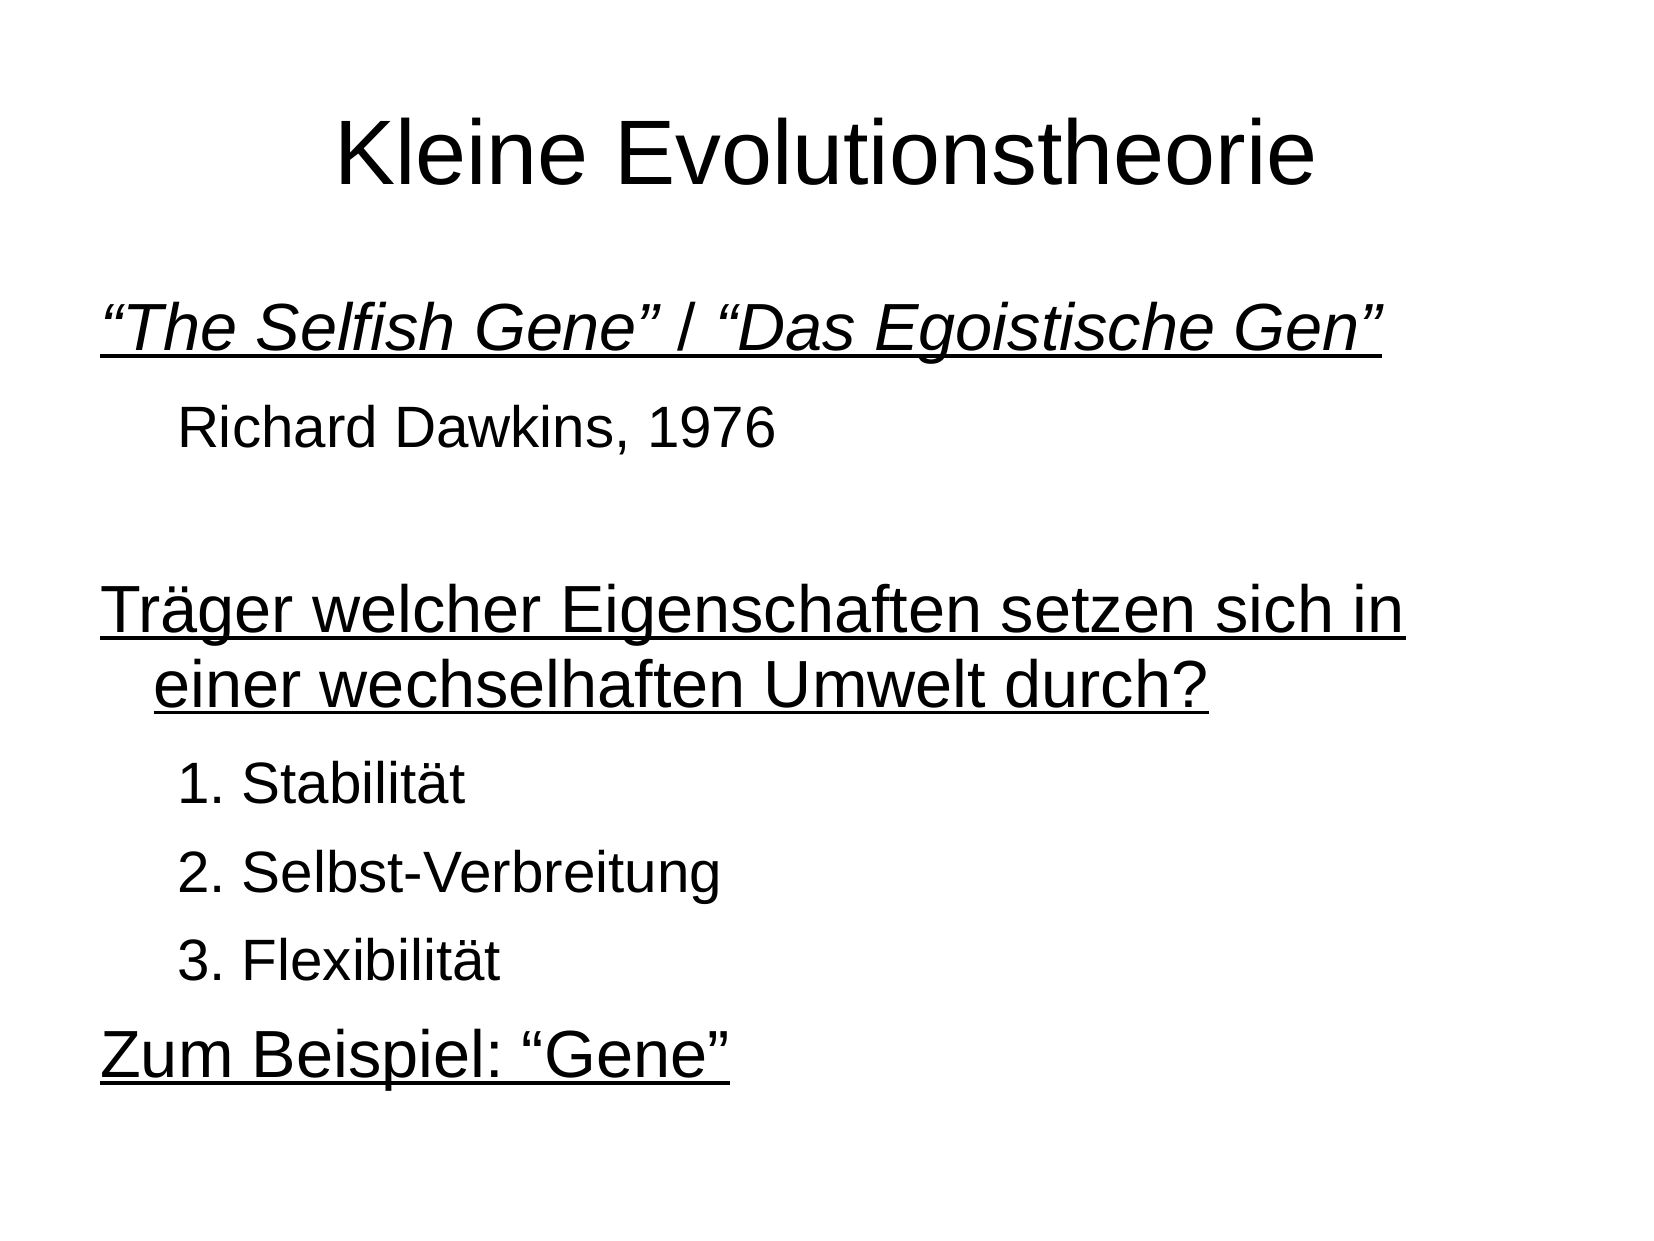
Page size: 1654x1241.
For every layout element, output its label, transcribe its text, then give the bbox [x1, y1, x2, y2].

list “The Selfish Gene” / “Das Egoistische Gen” Richard Dawkins, 1976 Träger welcher Eigenschaften setzen sich in einer wechselhaften Umwelt durch? 1. Stabilität 2. Selbst-Verbreitung 3. Flexibilität Zum Beispiel: “Gene” [82, 290, 1571, 1094]
title Kleine Evolutionstheorie [82, 49, 1571, 257]
